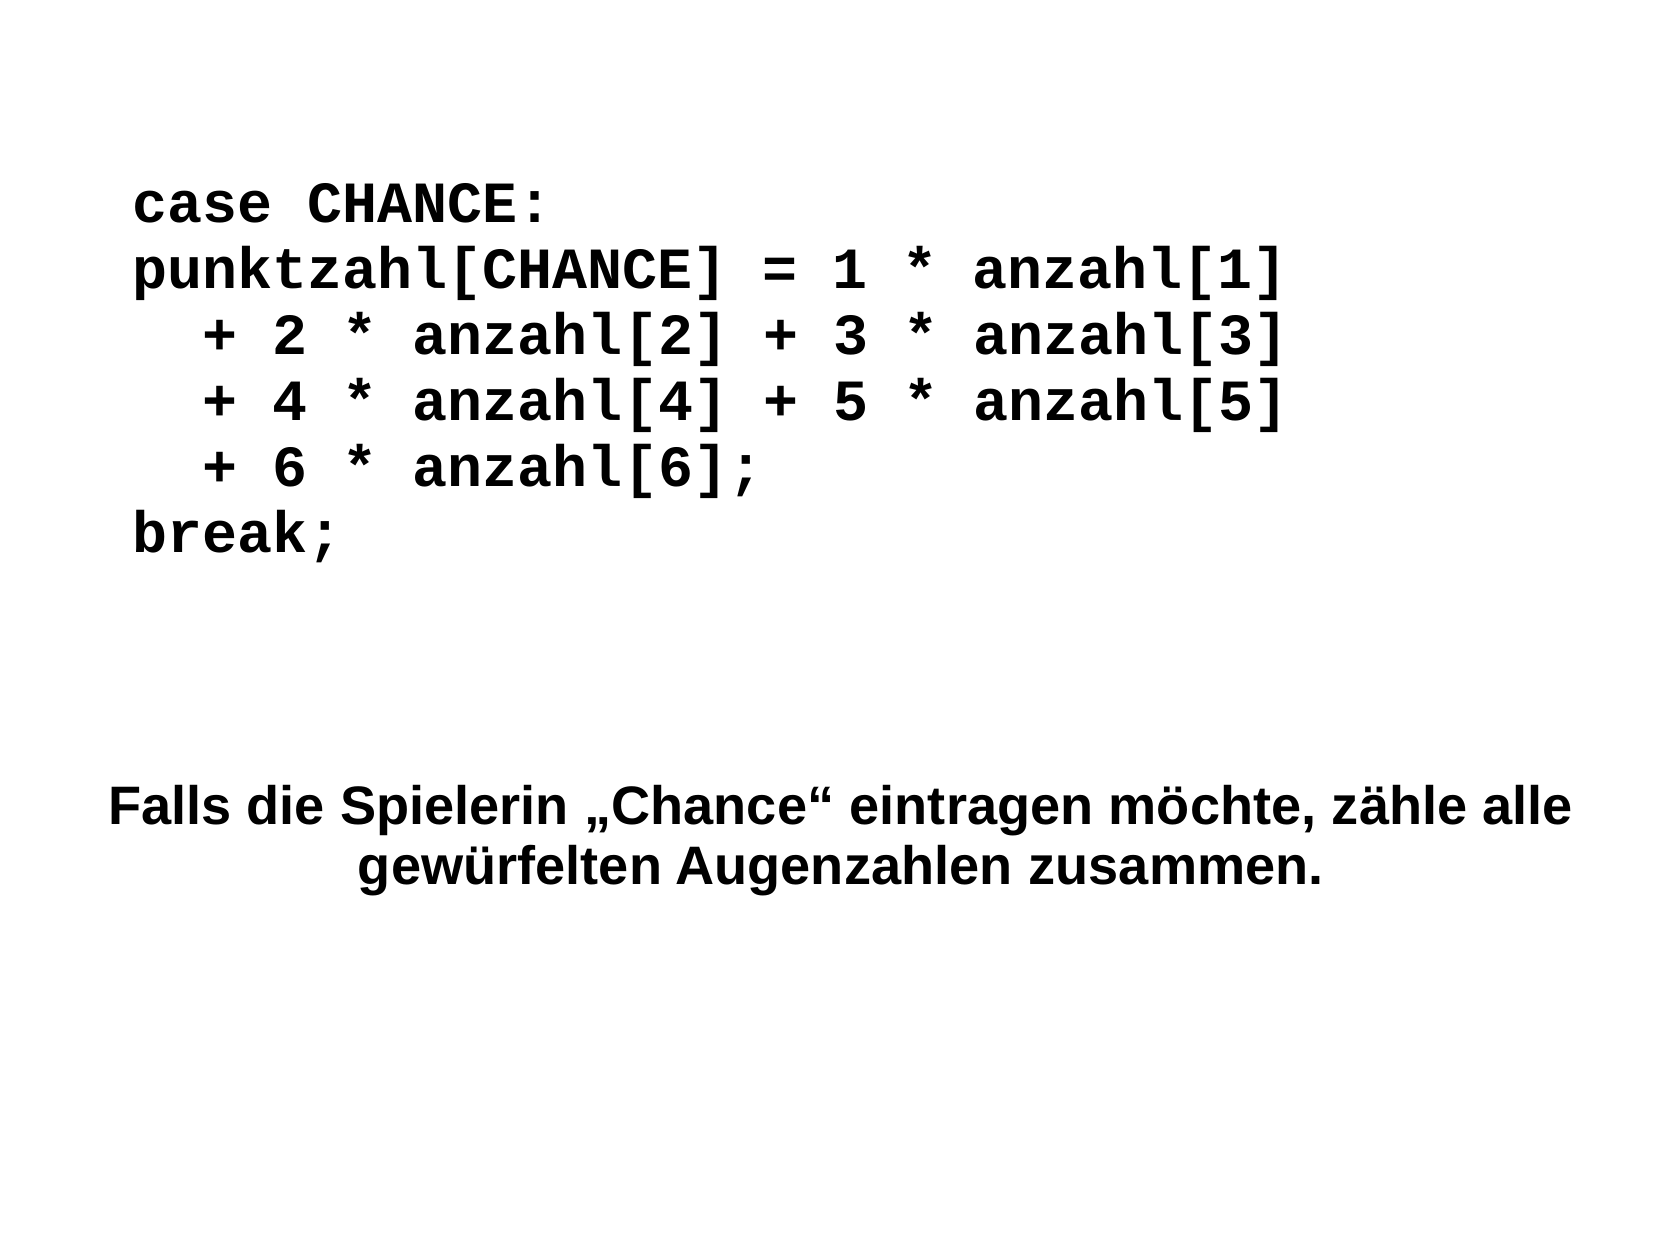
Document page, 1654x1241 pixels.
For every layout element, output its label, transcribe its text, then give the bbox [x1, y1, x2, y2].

text_box case CHANCE: punktzahl[CHANCE] = 1 * anzahl[1] + 2 * anzahl[2] + 3 * anzahl[3] + 4 * anzahl[4] + 5 * anzahl[5] + 6 * anzahl[6]; break; [118, 166, 1595, 581]
text_box Falls die Spielerin „Chance“ eintragen möchte, zähle alle gewürfelten Augenzahlen zusammen. [59, 767, 1625, 907]
